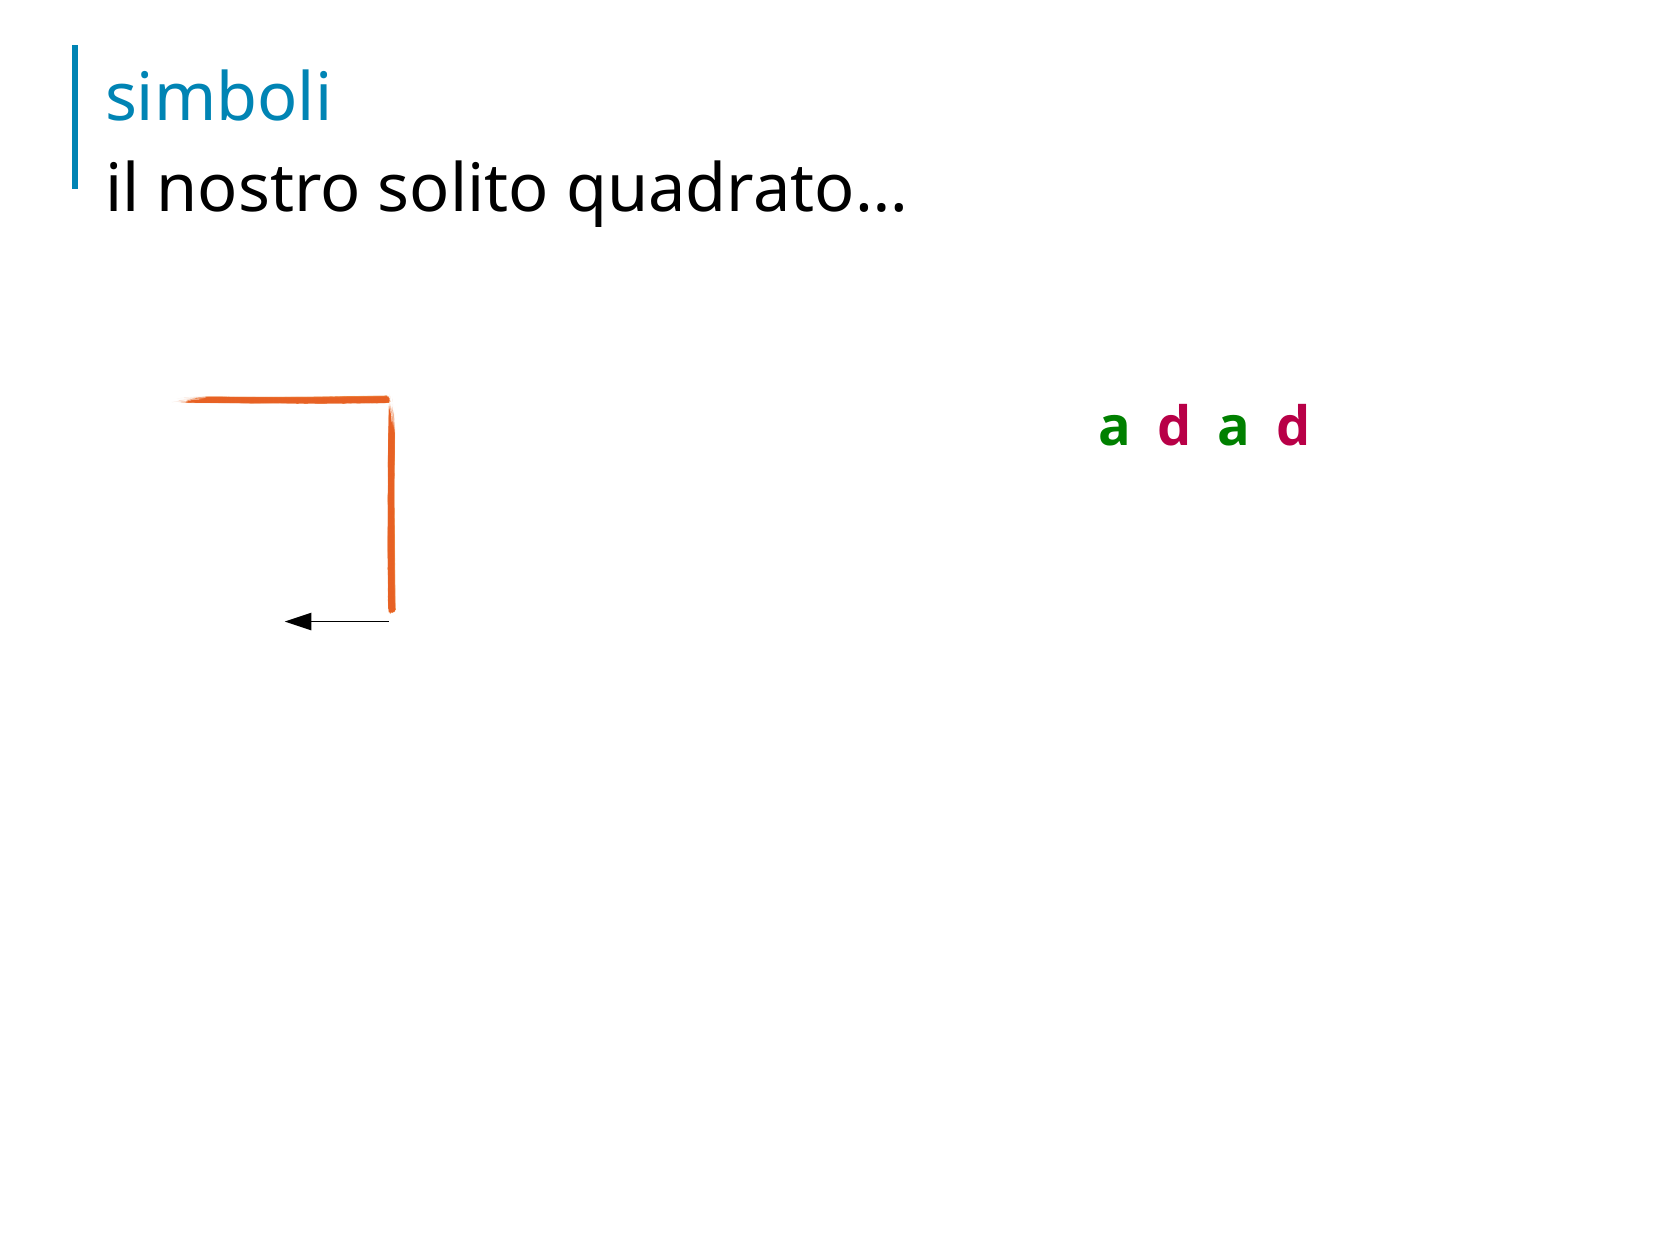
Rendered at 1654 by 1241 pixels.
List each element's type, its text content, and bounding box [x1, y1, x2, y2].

text_box d [1261, 383, 1332, 472]
picture [170, 393, 396, 614]
text_box a [1202, 383, 1261, 472]
title simboli il nostro solito quadrato… [105, 49, 1571, 200]
text_box d [1142, 383, 1202, 472]
text_box a [1083, 383, 1142, 472]
